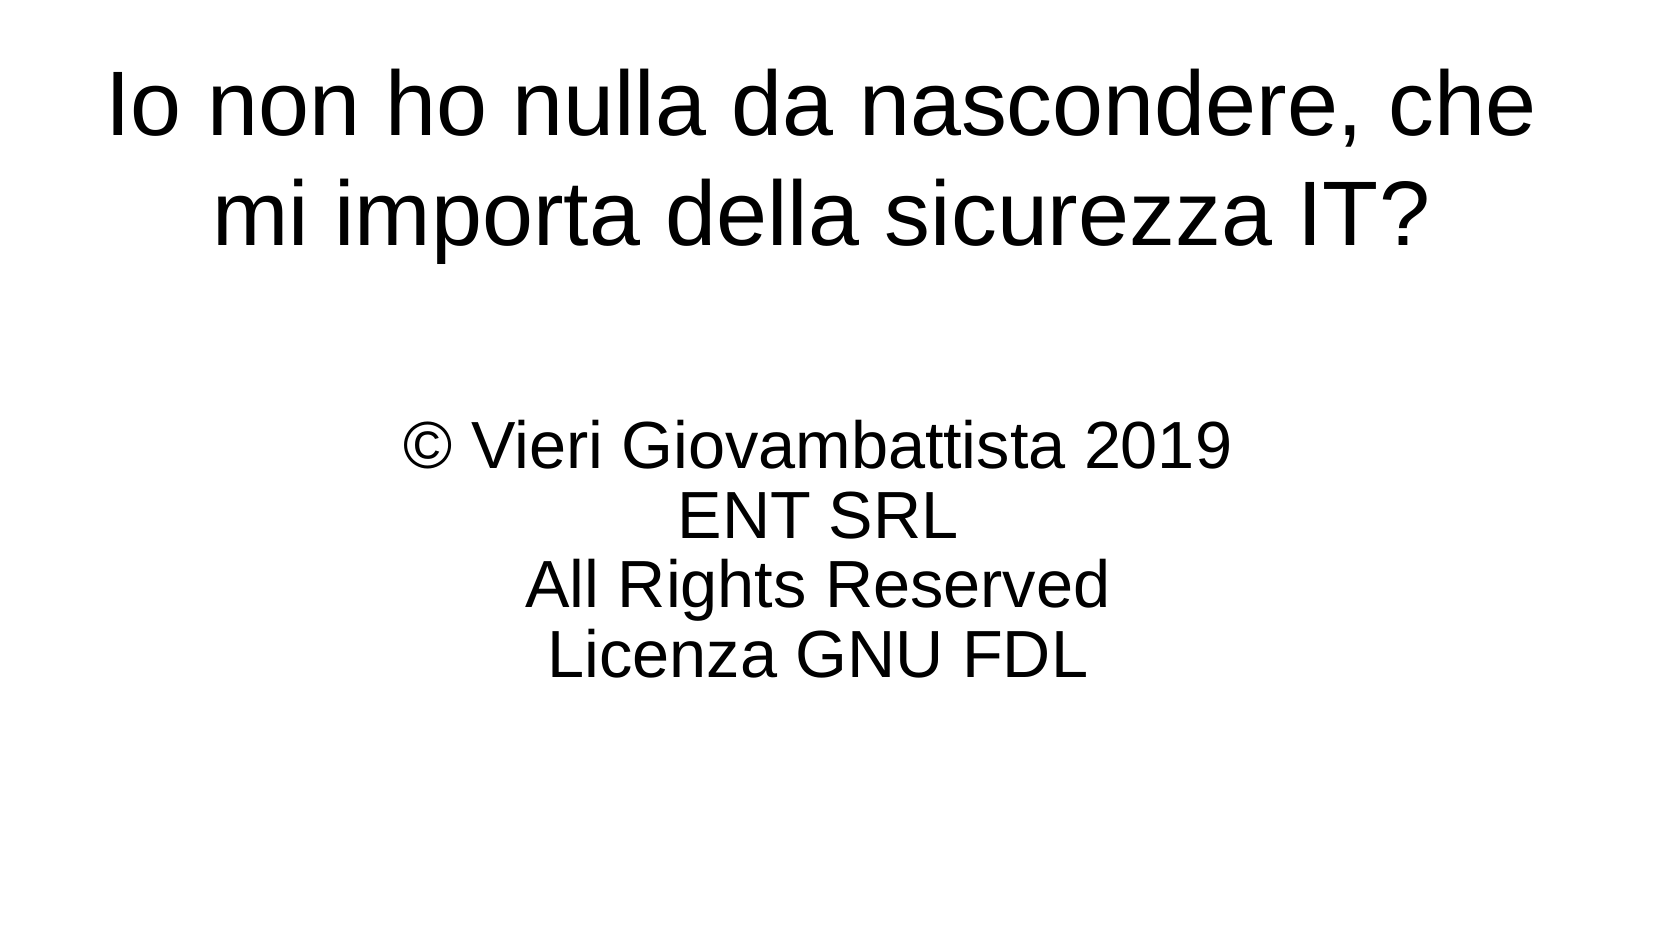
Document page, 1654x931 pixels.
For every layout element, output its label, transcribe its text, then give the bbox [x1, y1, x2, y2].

subtitle © Vieri Giovambattista 2019 ENT SRL All Rights Reserved Licenza GNU FDL [74, 300, 1563, 796]
title Io non ho nulla da nascondere, che mi importa della sicurezza IT? [78, 47, 1567, 254]
